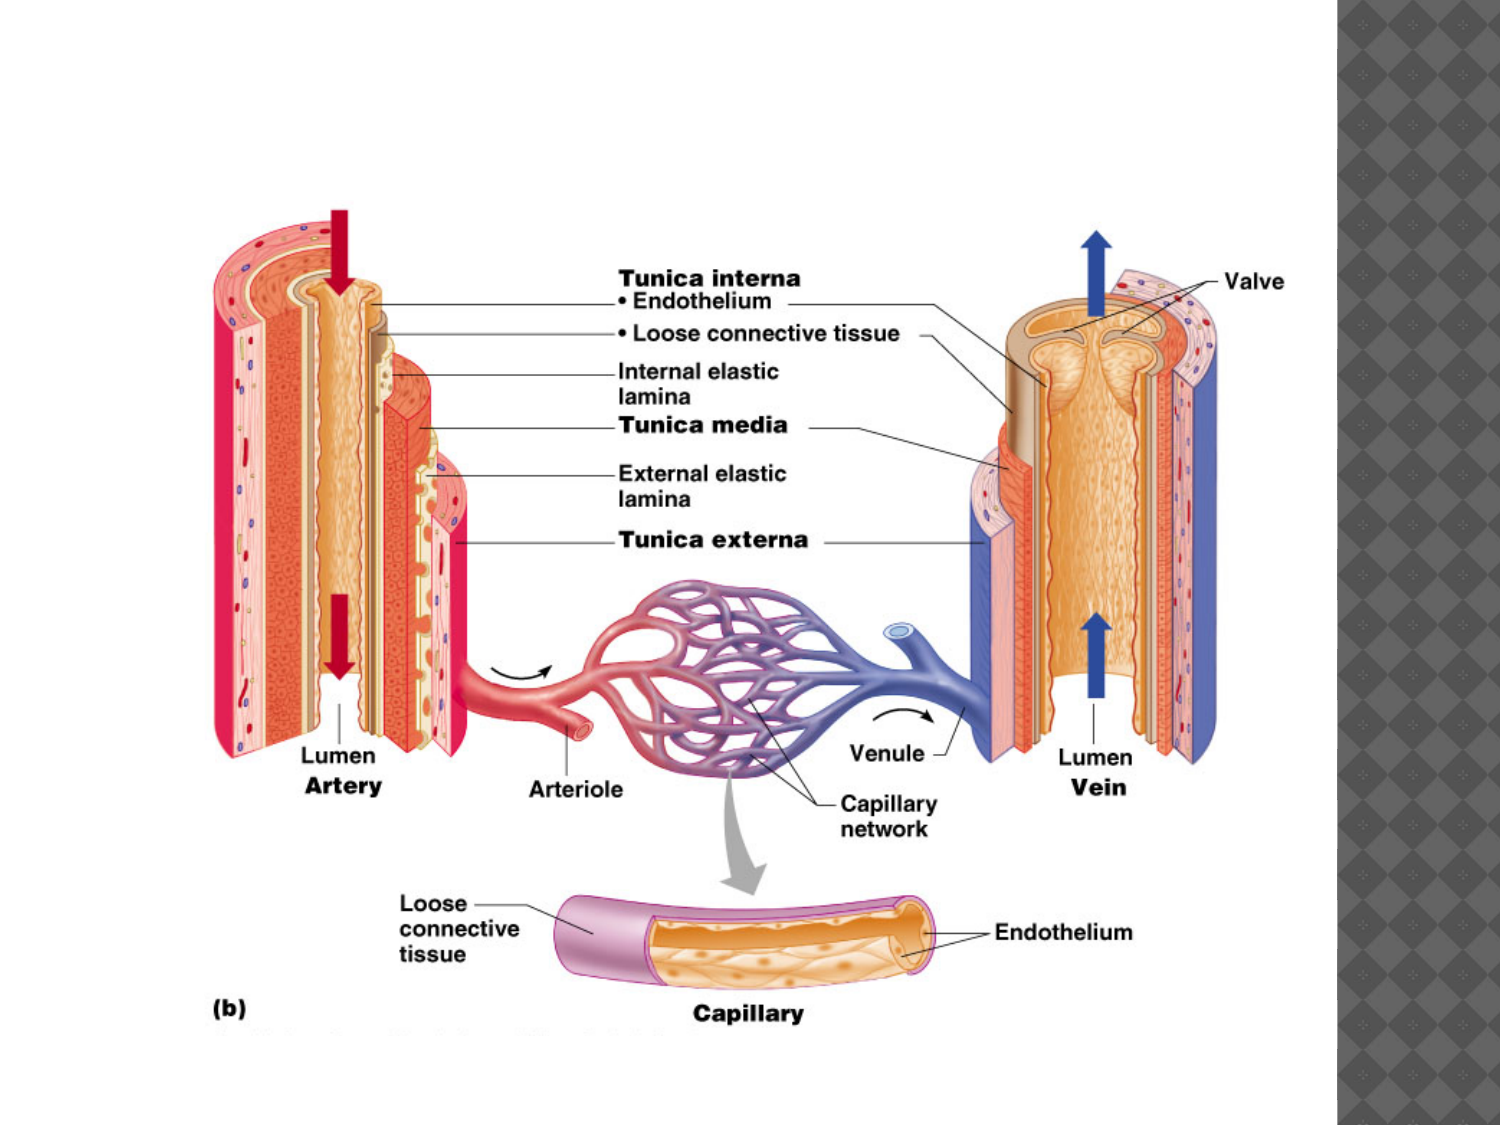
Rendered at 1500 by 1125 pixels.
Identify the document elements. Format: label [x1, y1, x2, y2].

picture [1337, 0, 1500, 1125]
picture [204, 200, 1296, 1036]
